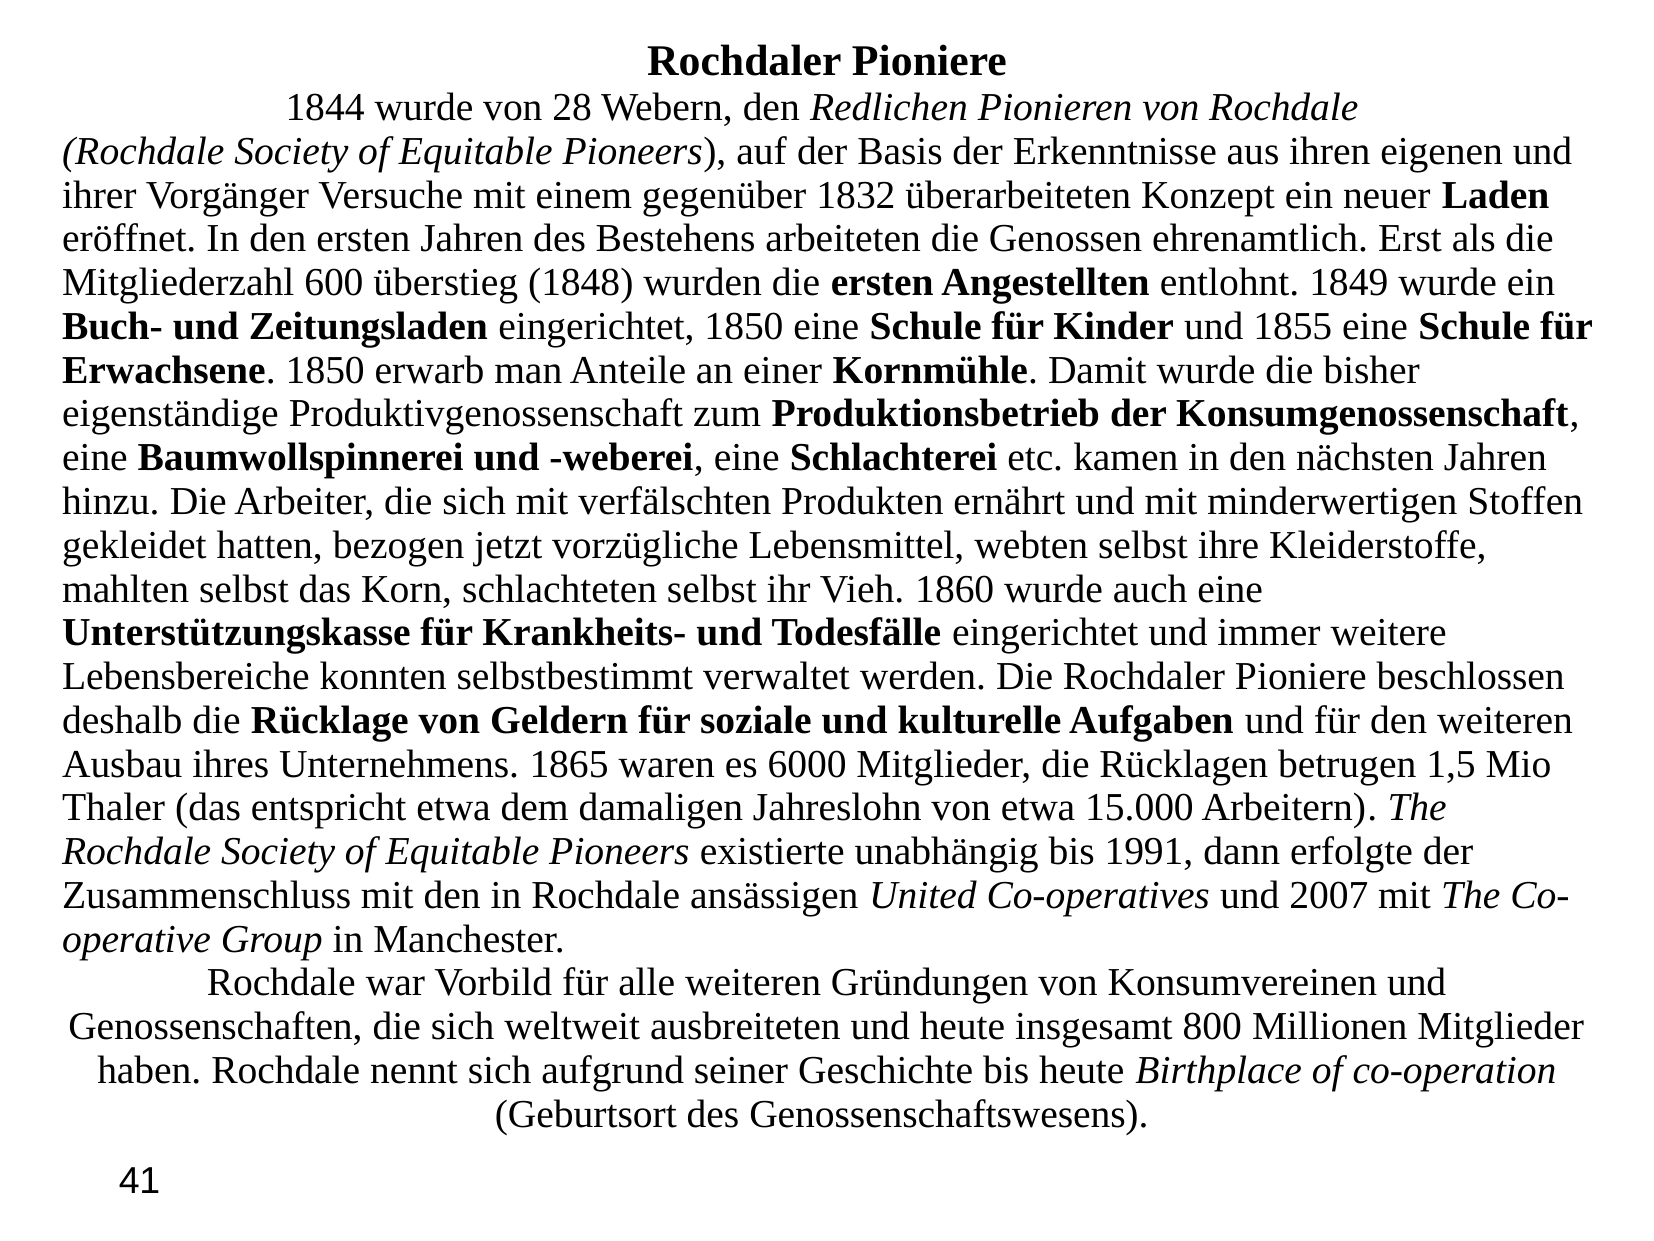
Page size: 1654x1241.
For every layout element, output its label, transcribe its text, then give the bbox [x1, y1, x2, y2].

text_box Rochdaler Pioniere 1844 wurde von 28 Webern, den Redlichen Pionieren von Rochdale (Rochdale Society of Equitable Pioneers), auf der Basis der Erkenntnisse aus ihren eigenen und ihrer Vorgänger Versuche mit einem gegenüber 1832 überarbeiteten Konzept ein neuer Laden eröffnet. In den ersten Jahren des Bestehens arbeiteten die Genossen ehrenamtlich. Erst als die Mitgliederzahl 600 überstieg (1848) wurden die ersten Angestellten entlohnt. 1849 wurde ein Buch- und Zeitungsladen eingerichtet, 1850 eine Schule für Kinder und 1855 eine Schule für Erwachsene. 1850 erwarb man Anteile an einer Kornmühle. Damit wurde die bisher eigenständige Produktivgenossenschaft zum Produktionsbetrieb der Konsumgenossenschaft, eine Baumwollspinnerei und -weberei, eine Schlachterei etc. kamen in den nächsten Jahren hinzu. Die Arbeiter, die sich mit verfälschten Produkten ernährt und mit minderwertigen Stoffen gekleidet hatten, bezogen jetzt vorzügliche Lebensmittel, webten selbst ihre Kleiderstoffe, mahlten selbst das Korn, schlachteten selbst ihr Vieh. 1860 wurde auch eine Unterstützungskasse für Krankheits- und Todesfälle eingerichtet und immer weitere Lebensbereiche konnten selbstbestimmt verwaltet werden. Die Rochdaler Pioniere beschlossen deshalb die Rücklage von Geldern für soziale und kulturelle Aufgaben und für den weiteren Ausbau ihres Unternehmens. 1865 waren es 6000 Mitglieder, die Rücklagen betrugen 1,5 Mio Thaler (das entspricht etwa dem damaligen Jahreslohn von etwa 15.000 Arbeitern). The Rochdale Society of Equitable Pioneers existierte unabhängig bis 1991, dann erfolgte der Zusammenschluss mit den in Rochdale ansässigen United Co-operatives und 2007 mit The Co-operative Group in Manchester. Rochdale war Vorbild für alle weiteren Gründungen von Konsumvereinen und Genossenschaften, die sich weltweit ausbreiteten und heute insgesamt 800 Millionen Mitglieder haben. Rochdale nennt sich aufgrund seiner Geschichte bis heute Birthplace of co-operation (Geburtsort des Genossenschaftswesens). [47, 29, 1613, 1144]
text_box <Nummer> [104, 1152, 322, 1223]
